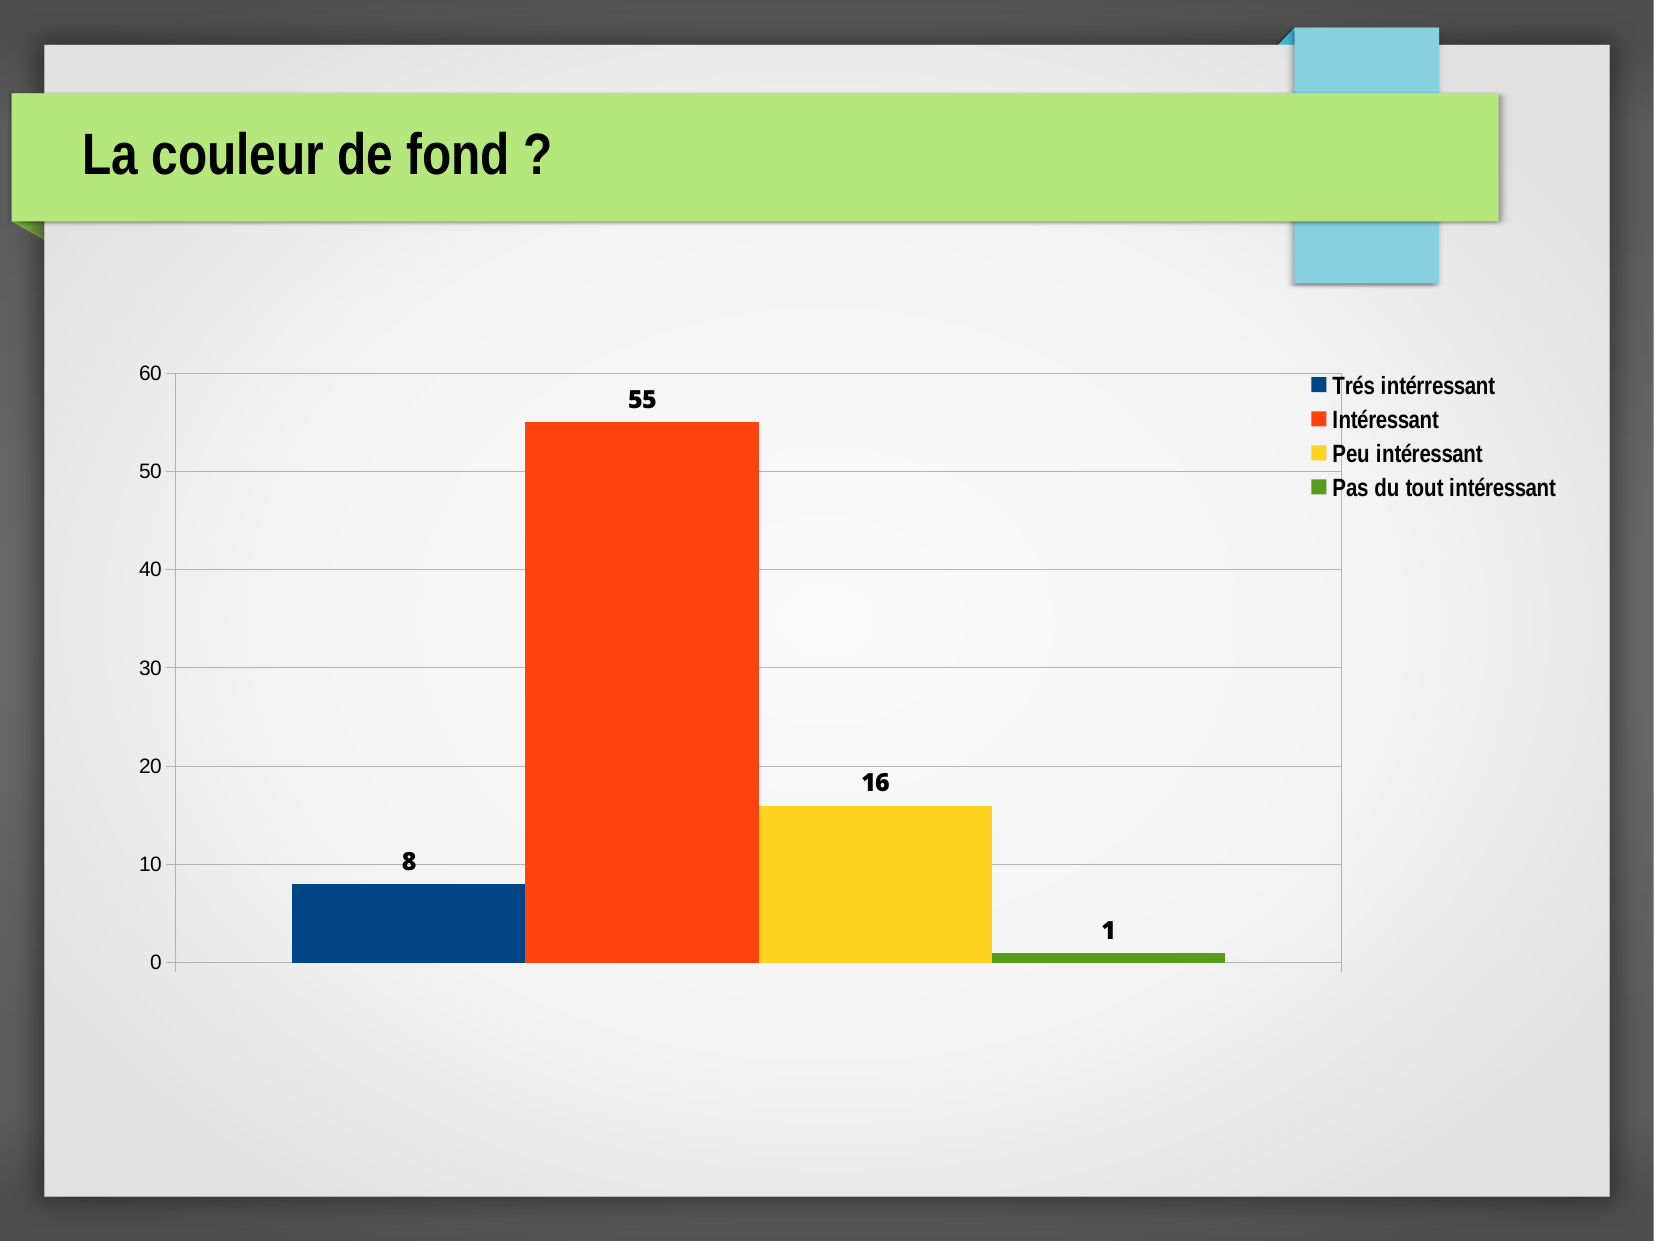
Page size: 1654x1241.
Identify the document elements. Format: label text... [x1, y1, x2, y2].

title La couleur de fond ? [82, 94, 1264, 213]
chart [82, 295, 1571, 1015]
picture [0, 0, 1654, 1241]
